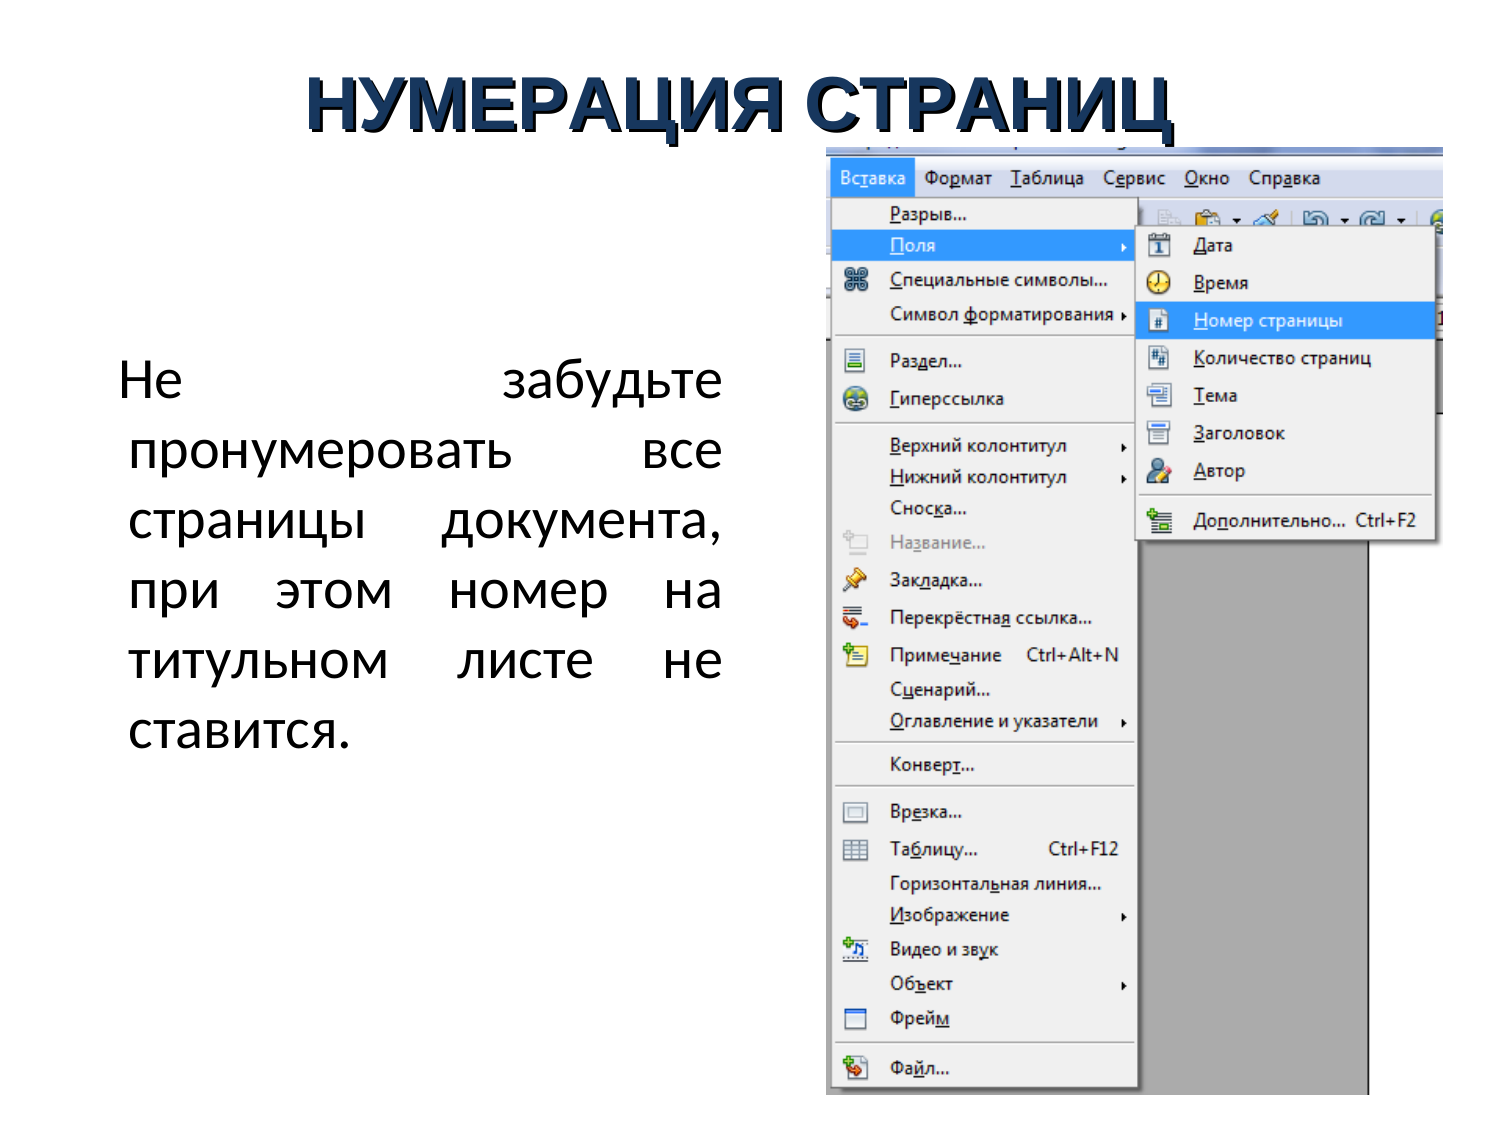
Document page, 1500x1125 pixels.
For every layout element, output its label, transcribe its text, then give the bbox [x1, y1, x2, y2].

text_box Не забудьте пронумеровать все страницы документа, при этом номер на титульном листе не ставится. [29, 332, 739, 768]
text_box НУМЕРАЦИЯ СТРАНИЦ [289, 46, 1188, 153]
picture [826, 147, 1443, 1095]
